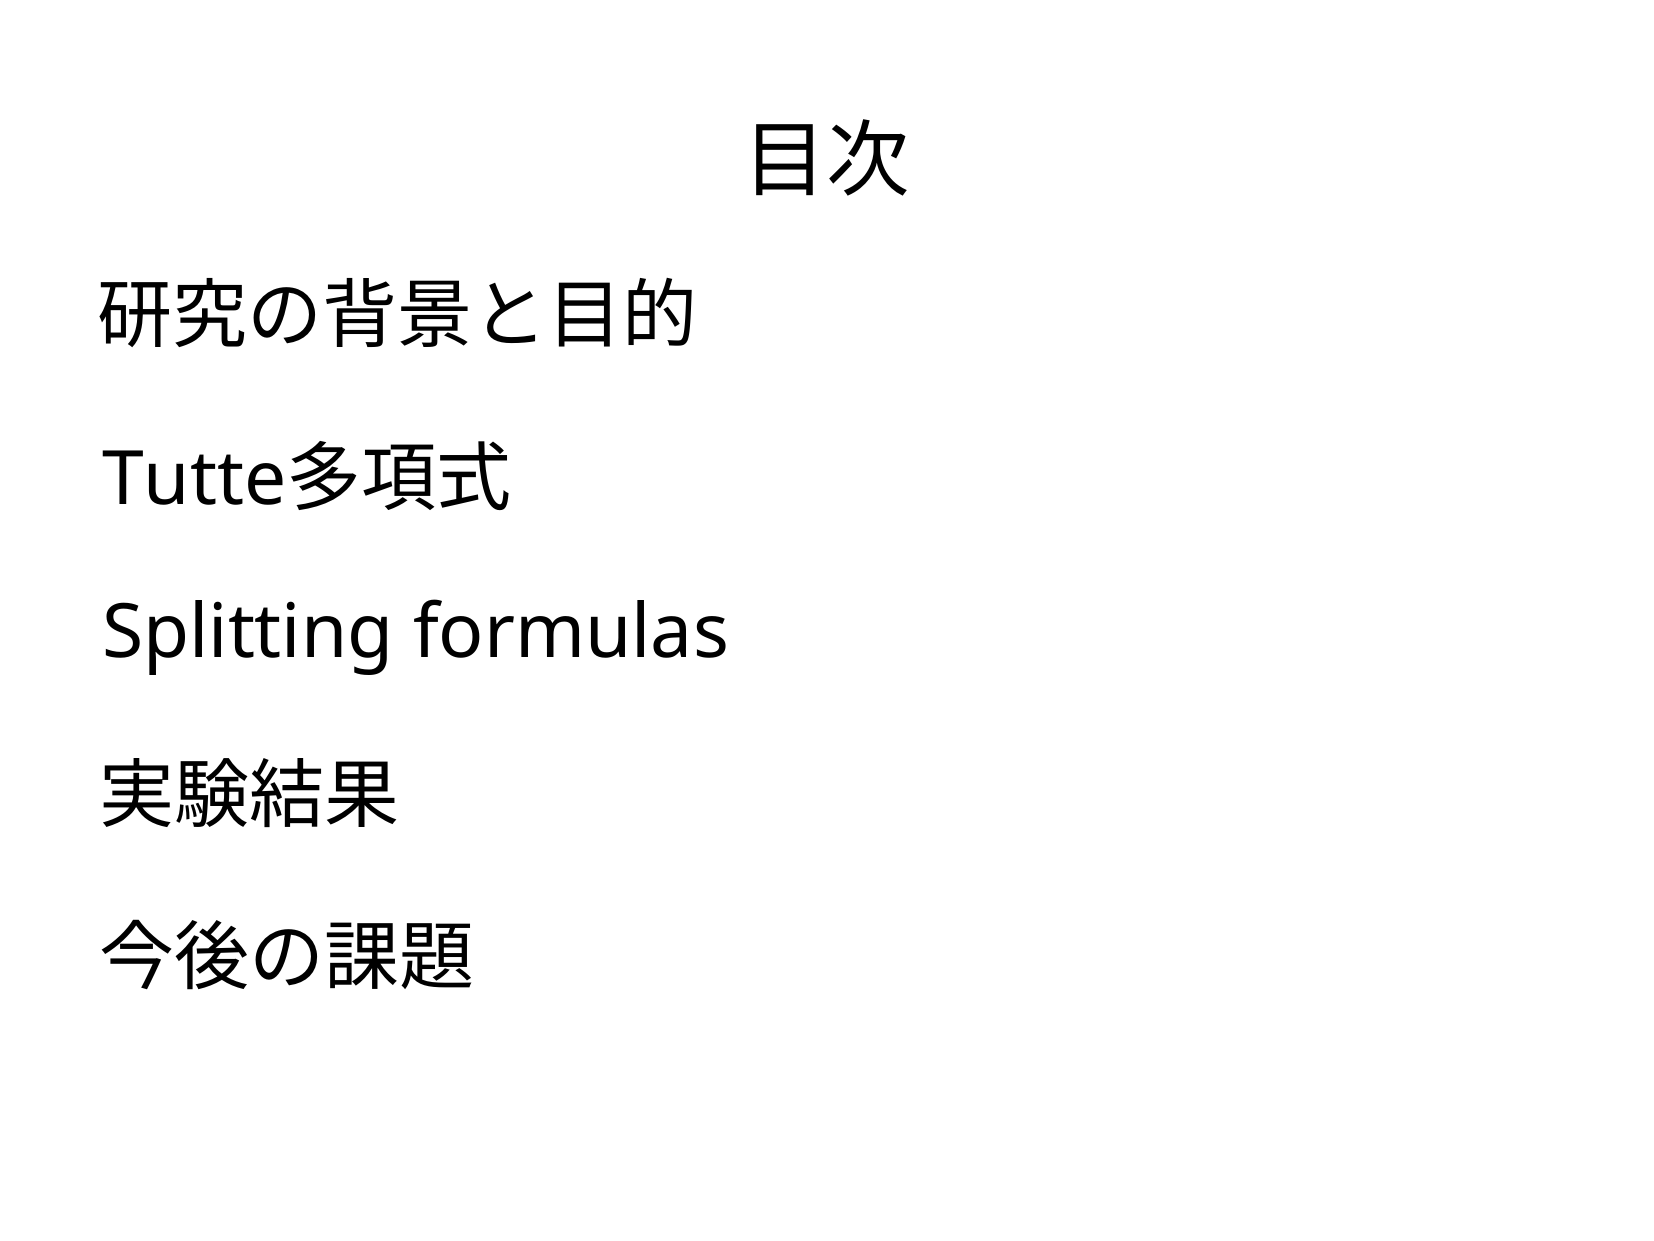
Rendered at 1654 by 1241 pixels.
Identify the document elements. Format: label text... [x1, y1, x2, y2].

subtitle 研究の背景と目的 Tutte多項式 Splitting formulas 実験結果 今後の課題 [82, 290, 1571, 916]
title 目次 [82, 49, 1571, 257]
